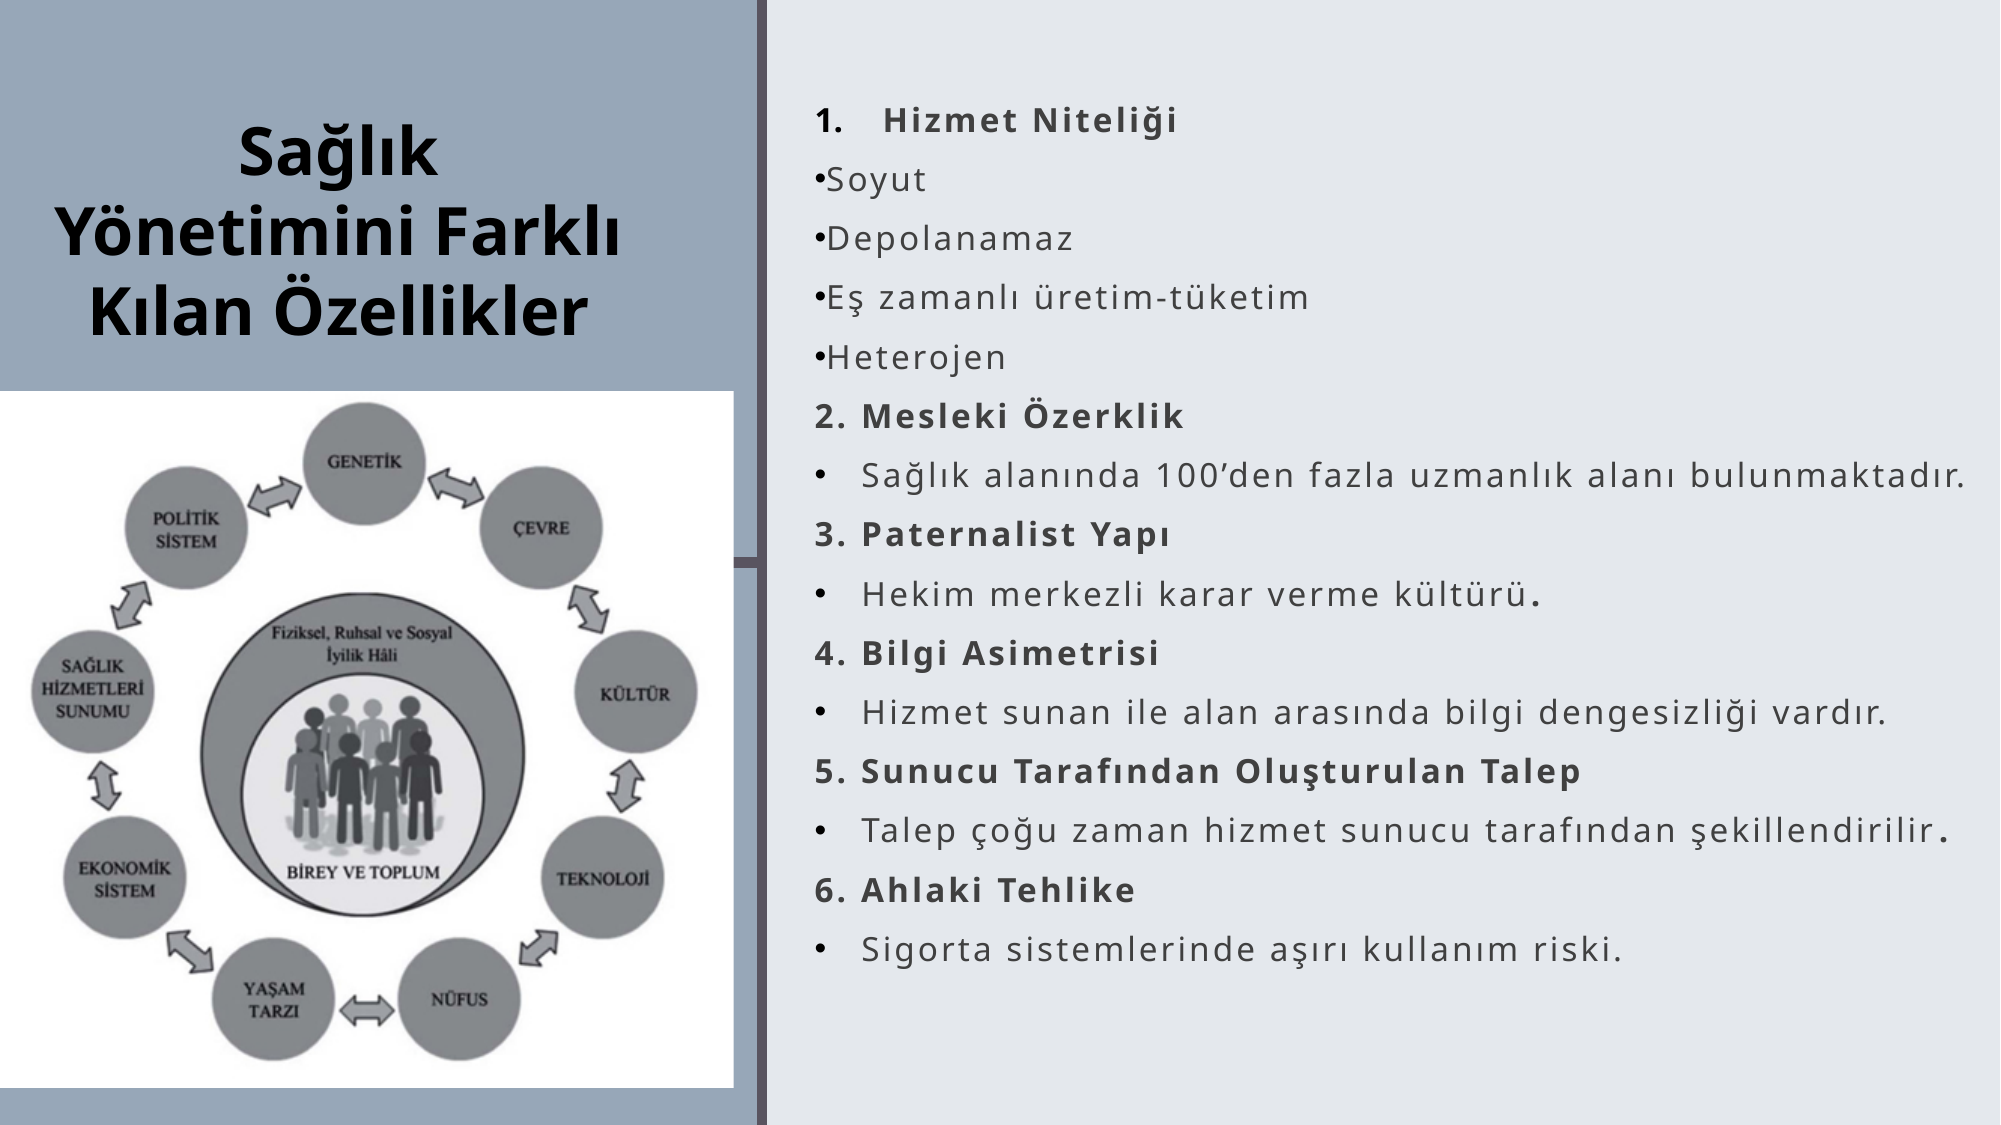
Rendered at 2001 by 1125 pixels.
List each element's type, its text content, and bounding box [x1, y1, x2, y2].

picture [0, 391, 734, 1125]
text_box Sağlık Yönetimini Farklı Kılan Özellikler [35, 101, 643, 359]
list Hizmet Niteliği Soyut Depolanamaz Eş zamanlı üretim-tüketim Heterojen 2. Mesleki Özerklik Sağlık alanında 100’den fazla uzmanlık alanı bulunmaktadır. 3. Paternalist Yapı Hekim merkezli karar verme kültürü. 4. Bilgi Asimetrisi Hizmet sunan ile alan arasında bilgi dengesizliği vardır. 5. Sunucu Tarafından Oluşturulan Talep Talep çoğu zaman hizmet sunucu tarafından şekillendirilir. 6. Ahlaki Tehlike Sigorta sistemlerinde aşırı kullanım riski. [796, 54, 2000, 1010]
